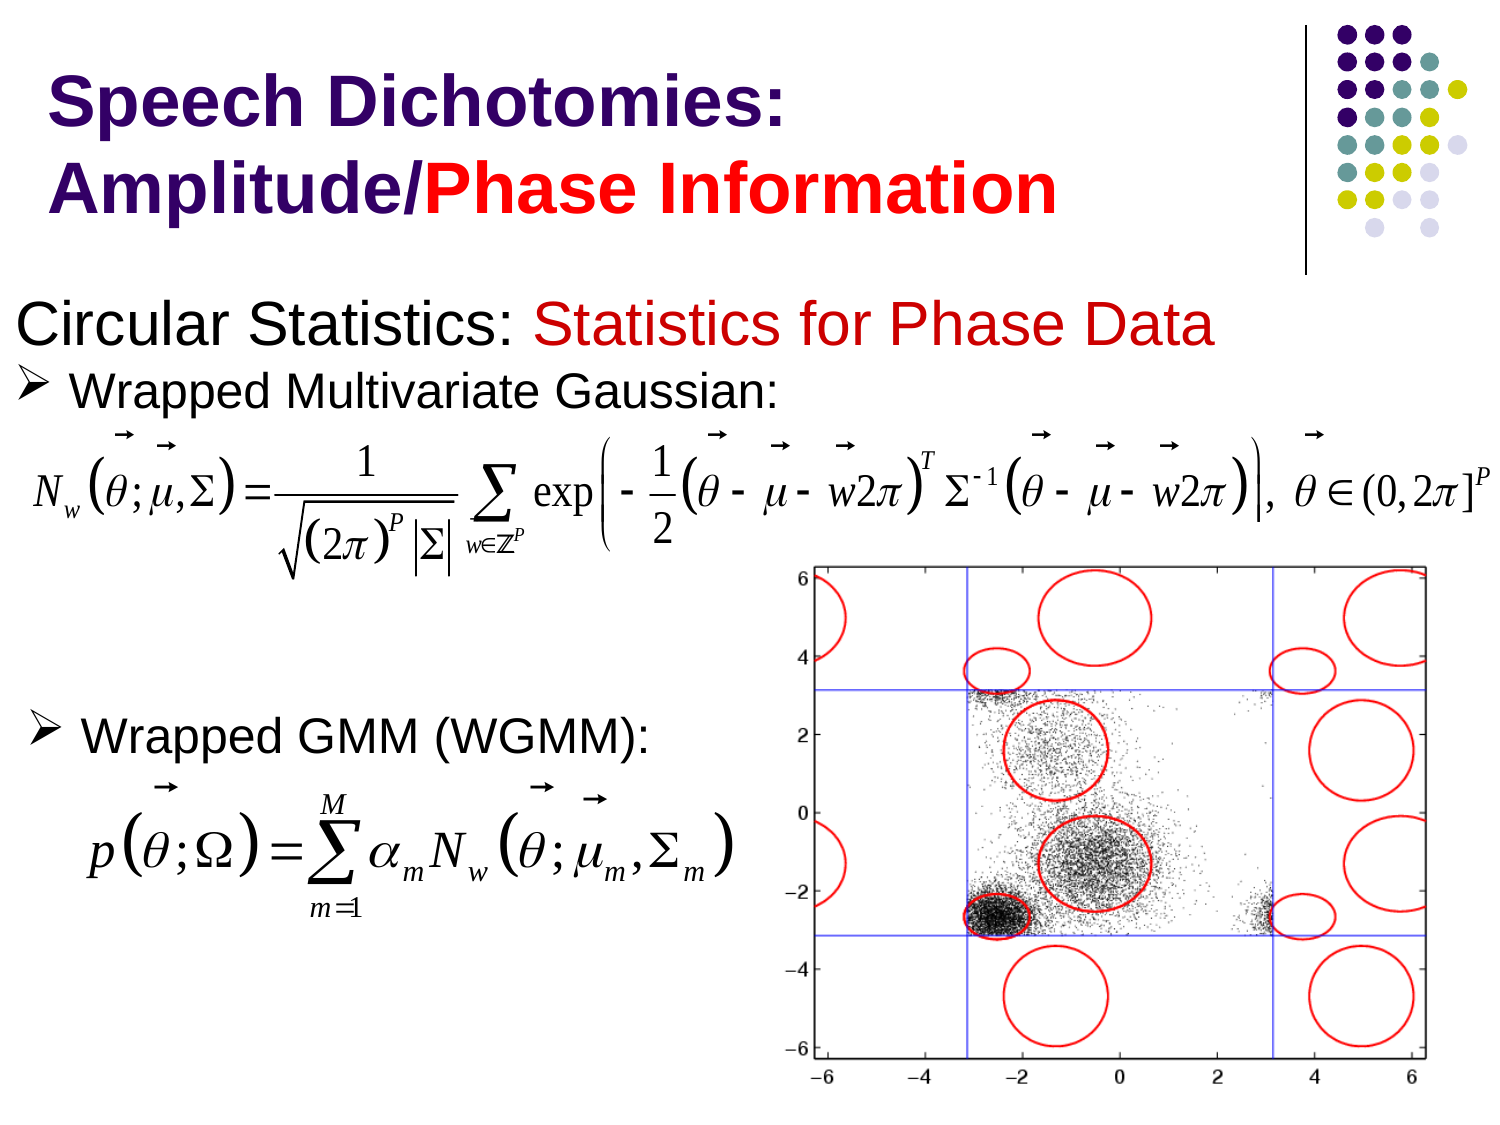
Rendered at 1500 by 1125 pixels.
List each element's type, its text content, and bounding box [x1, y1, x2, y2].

picture [712, 522, 1500, 1125]
text_box Wrapped GMM (WGMM): [12, 695, 666, 772]
chart [24, 428, 1500, 589]
chart [75, 780, 738, 929]
list Circular Statistics: Statistics for Phase Data [0, 275, 1288, 368]
text_box Speech Dichotomies: Amplitude/Phase Information [32, 23, 1270, 236]
text_box Wrapped Multivariate Gaussian: [0, 350, 838, 427]
